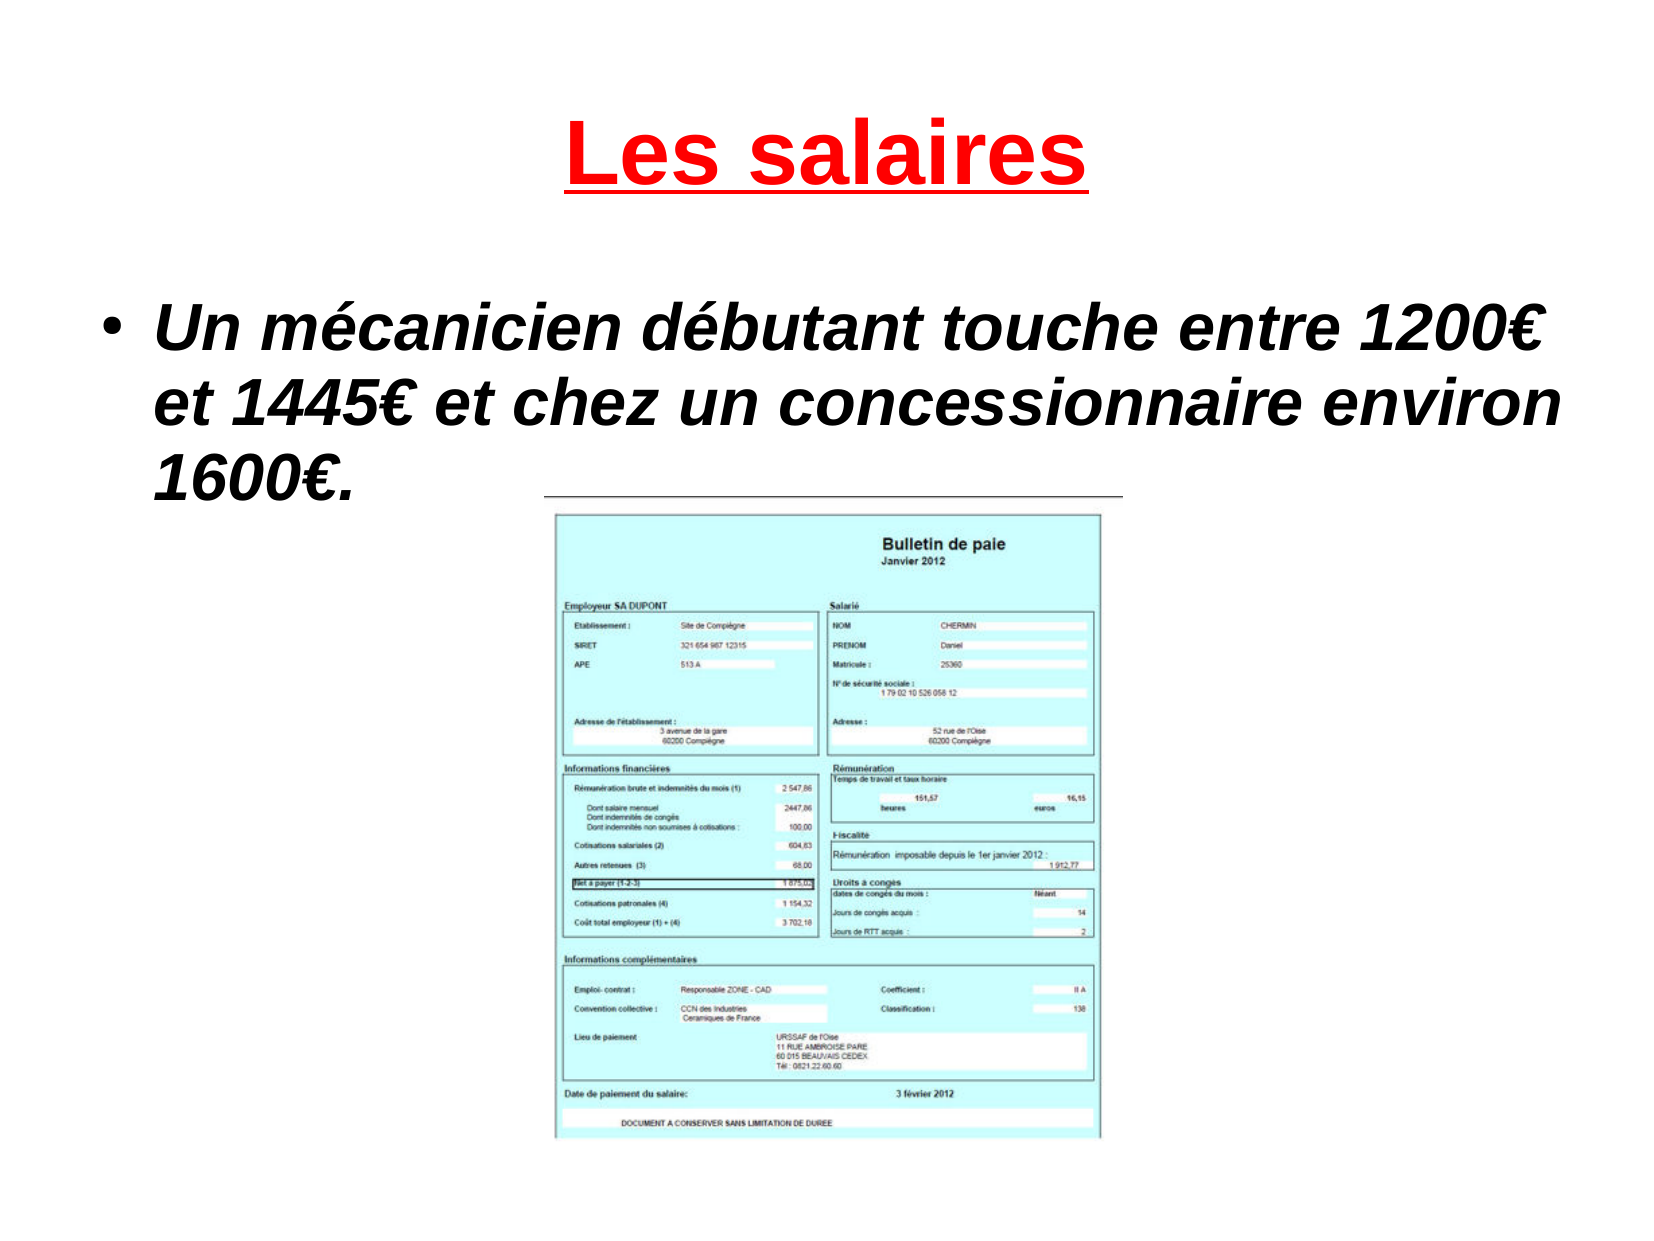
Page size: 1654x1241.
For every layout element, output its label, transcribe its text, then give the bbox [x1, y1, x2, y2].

picture [544, 496, 1123, 1152]
list Un mécanicien débutant touche entre 1200€ et 1445€ et chez un concessionnaire environ 1600€. [82, 290, 1571, 1109]
title Les salaires [82, 49, 1571, 257]
